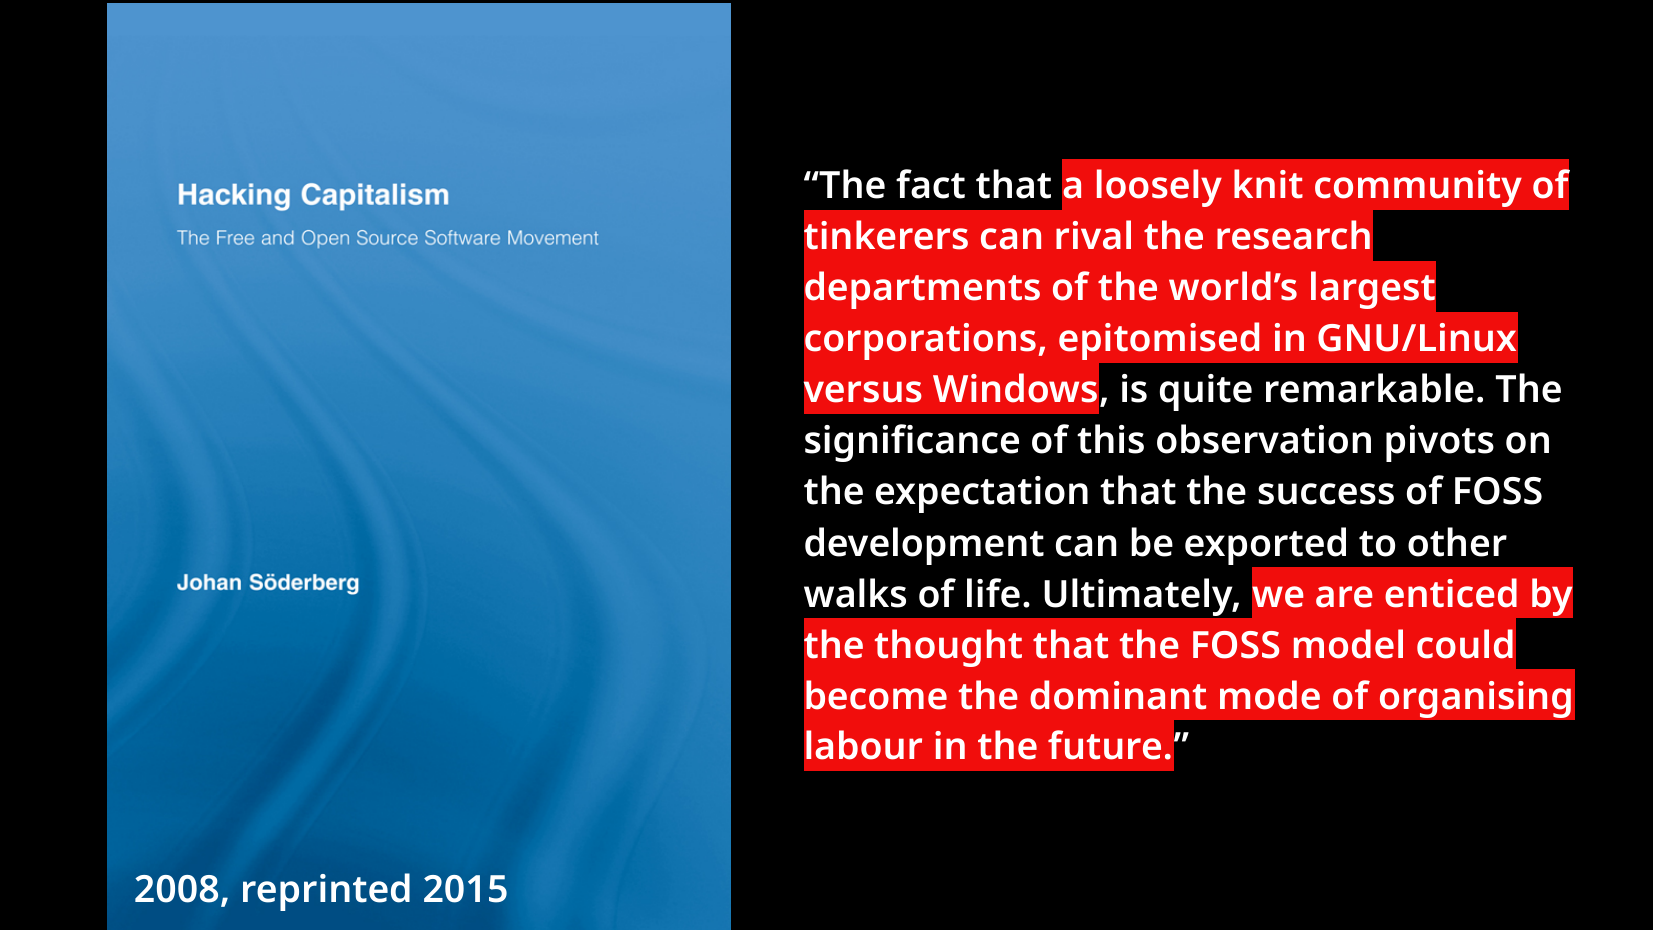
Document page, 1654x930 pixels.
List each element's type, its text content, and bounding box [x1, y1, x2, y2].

picture [107, 3, 731, 855]
text_box 2008, reprinted 2015 [15, 855, 1636, 930]
title “The fact that a loosely knit community of tinkerers can rival the research departments of the world’s largest corporations, epitomised in GNU/Linux versus Windows, is quite remarkable. The significance of this observation pivots on the expectation that the success of FOSS development can be exported to other walks of life. Ultimately, we are enticed by the thought that the FOSS model could become the dominant mode of organising labour in the future.” [803, 191, 1594, 739]
